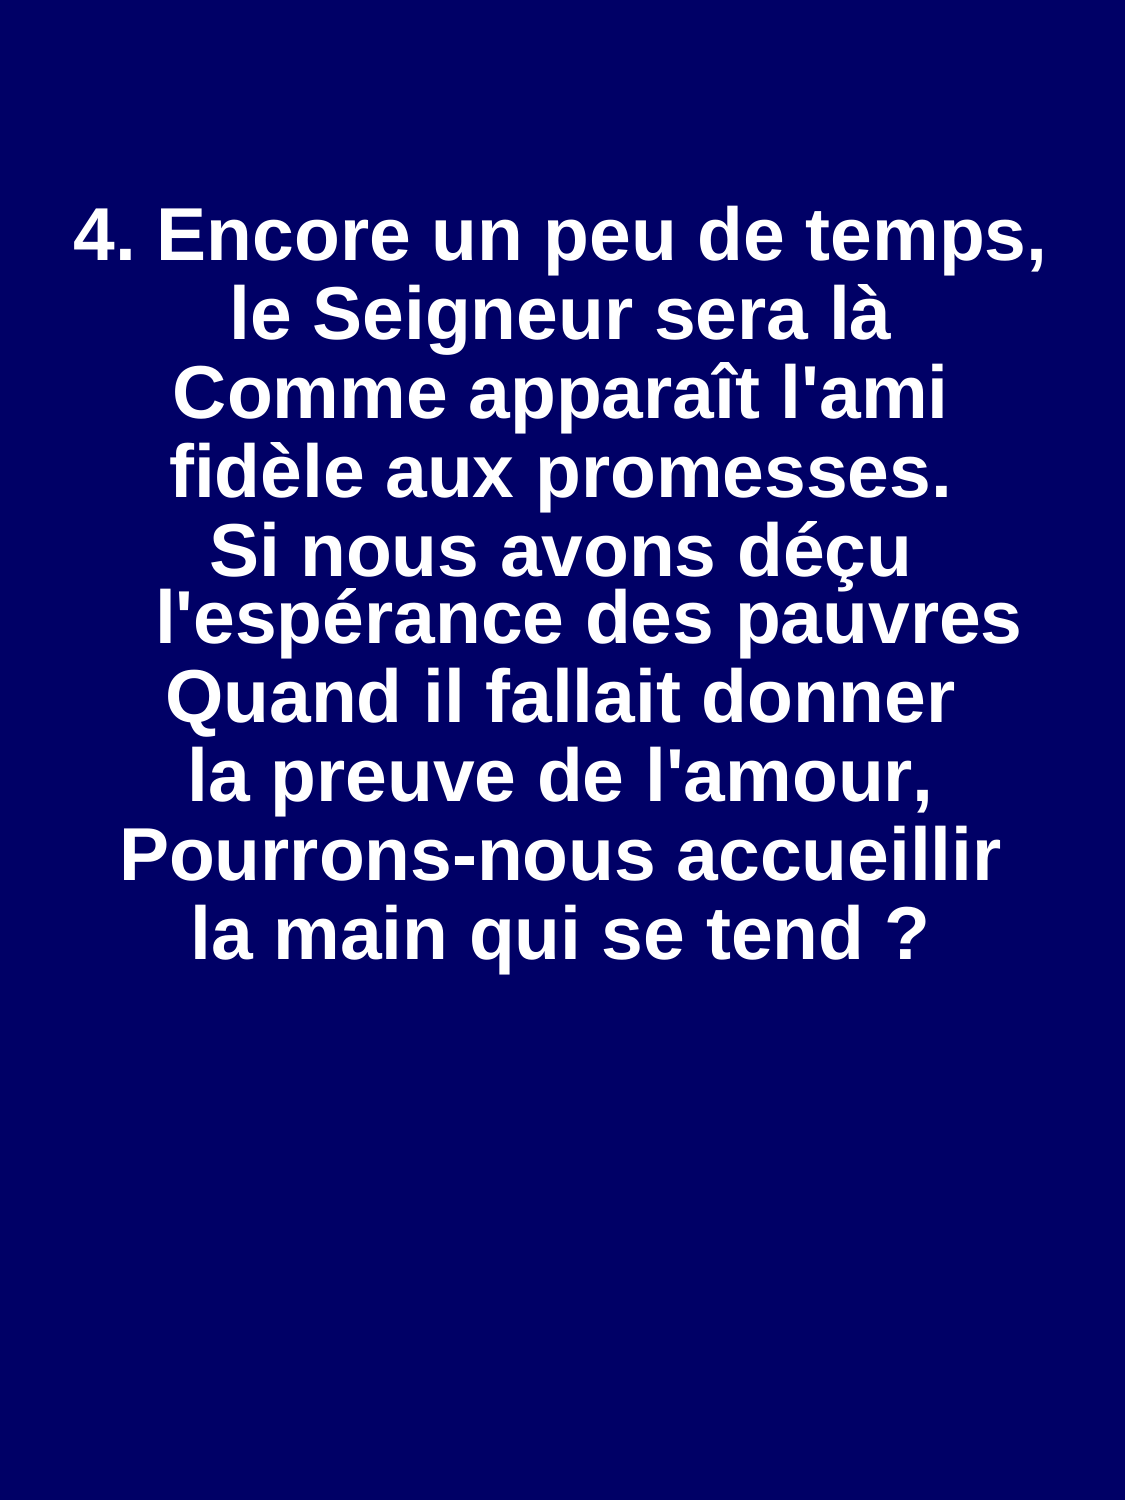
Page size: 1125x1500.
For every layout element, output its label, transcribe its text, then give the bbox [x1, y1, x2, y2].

text_box 4. Encore un peu de temps, le Seigneur sera là Comme apparaît l'ami fidèle aux promesses. Si nous avons déçu l'espérance des pauvres Quand il fallait donner la preuve de l'amour, Pourrons-nous accueillir la main qui se tend ? [11, 35, 1111, 1441]
